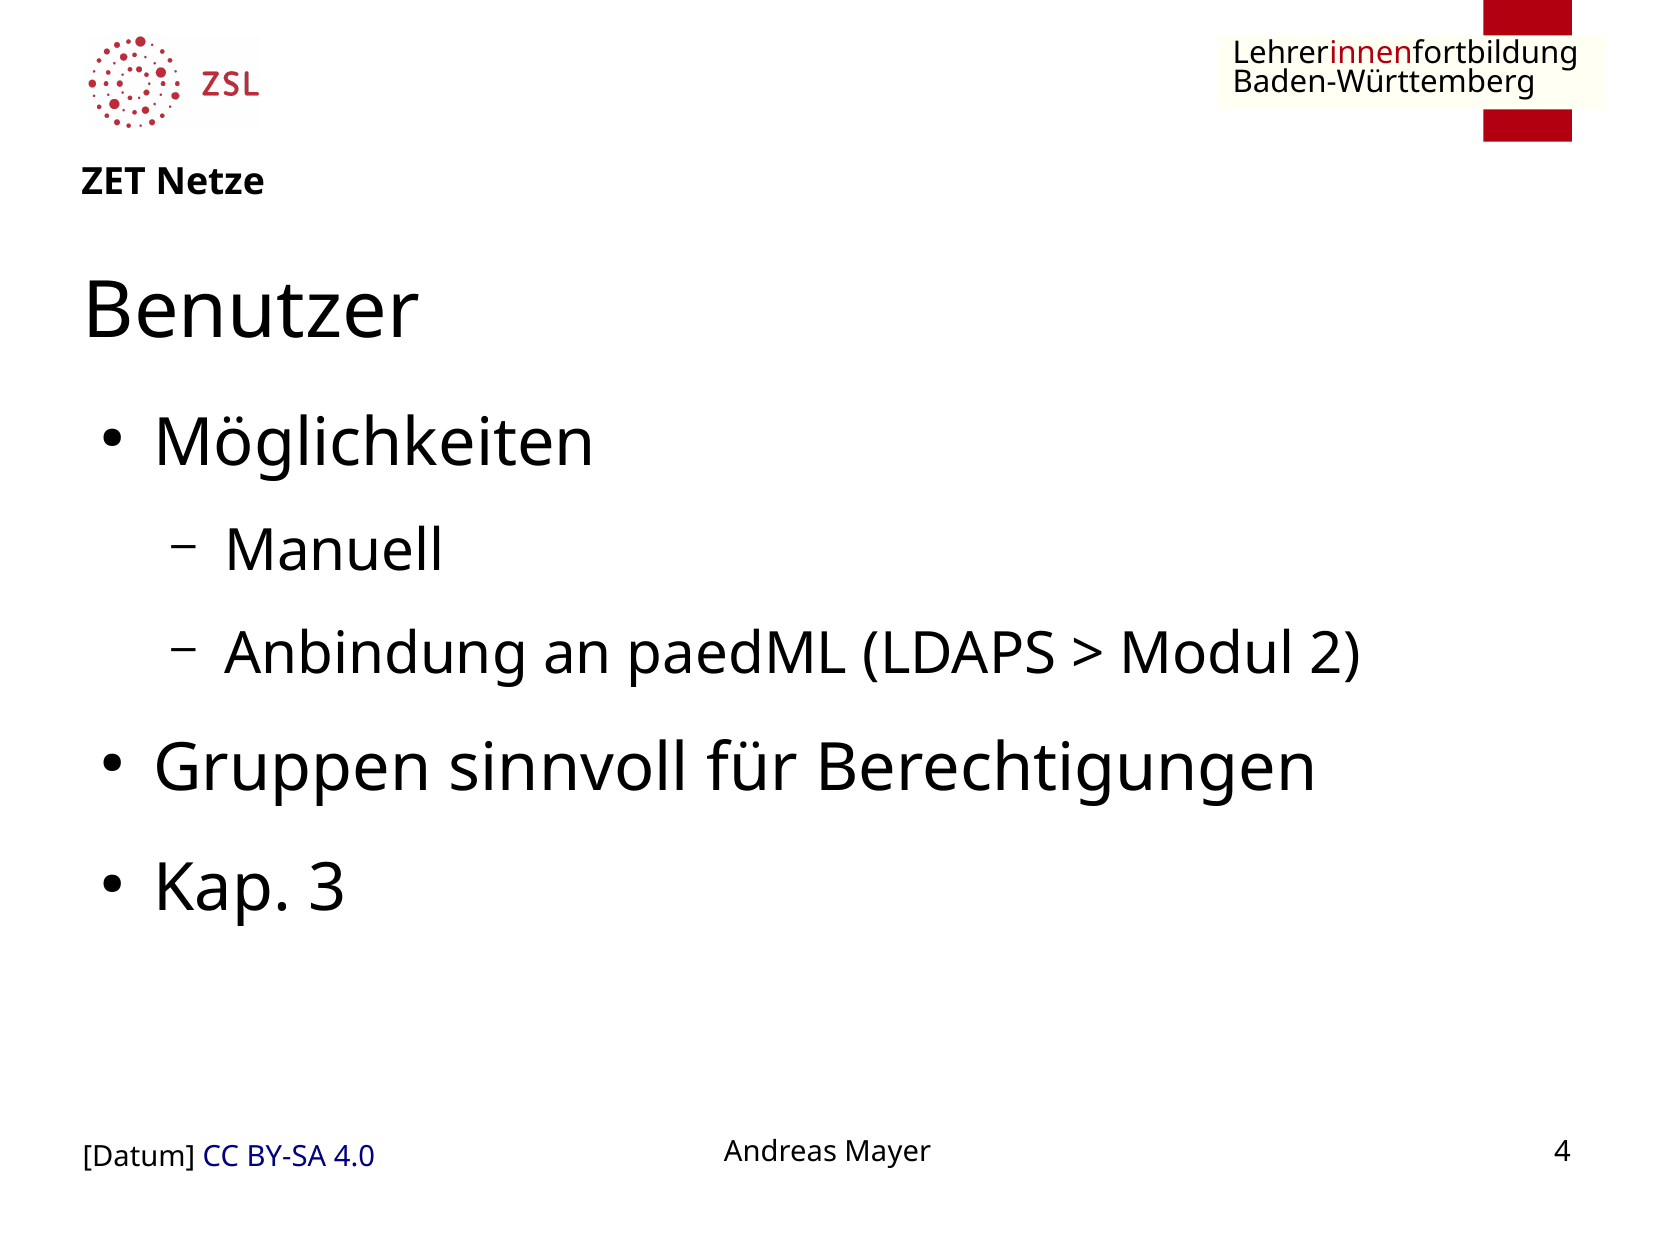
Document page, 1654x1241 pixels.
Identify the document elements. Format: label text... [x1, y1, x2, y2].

picture [87, 35, 260, 129]
title Benutzer [82, 255, 1571, 359]
list Möglichkeiten Manuell Anbindung an paedML (LDAPS > Modul 2) Gruppen sinnvoll für Berechtigungen Kap. 3 [82, 393, 1571, 1051]
